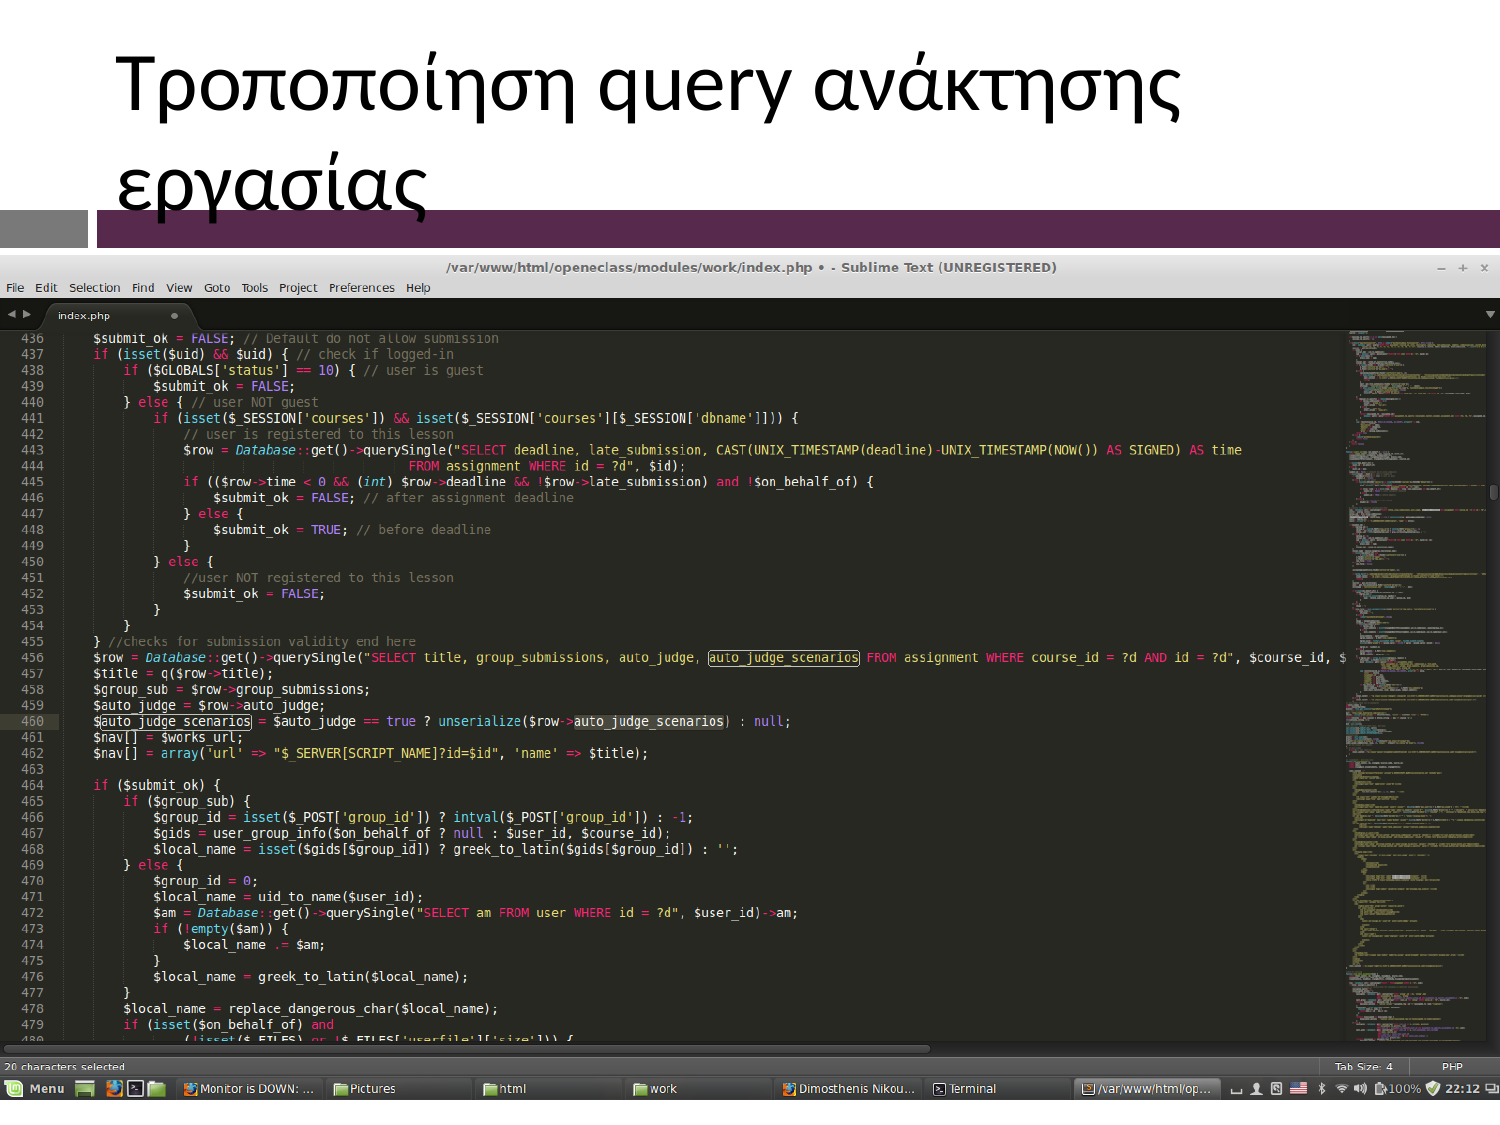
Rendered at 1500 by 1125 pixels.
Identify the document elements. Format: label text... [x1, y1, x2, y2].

title Τροποποίηση query ανάκτησης εργασίας [100, 19, 1438, 182]
picture [0, 255, 1500, 1100]
